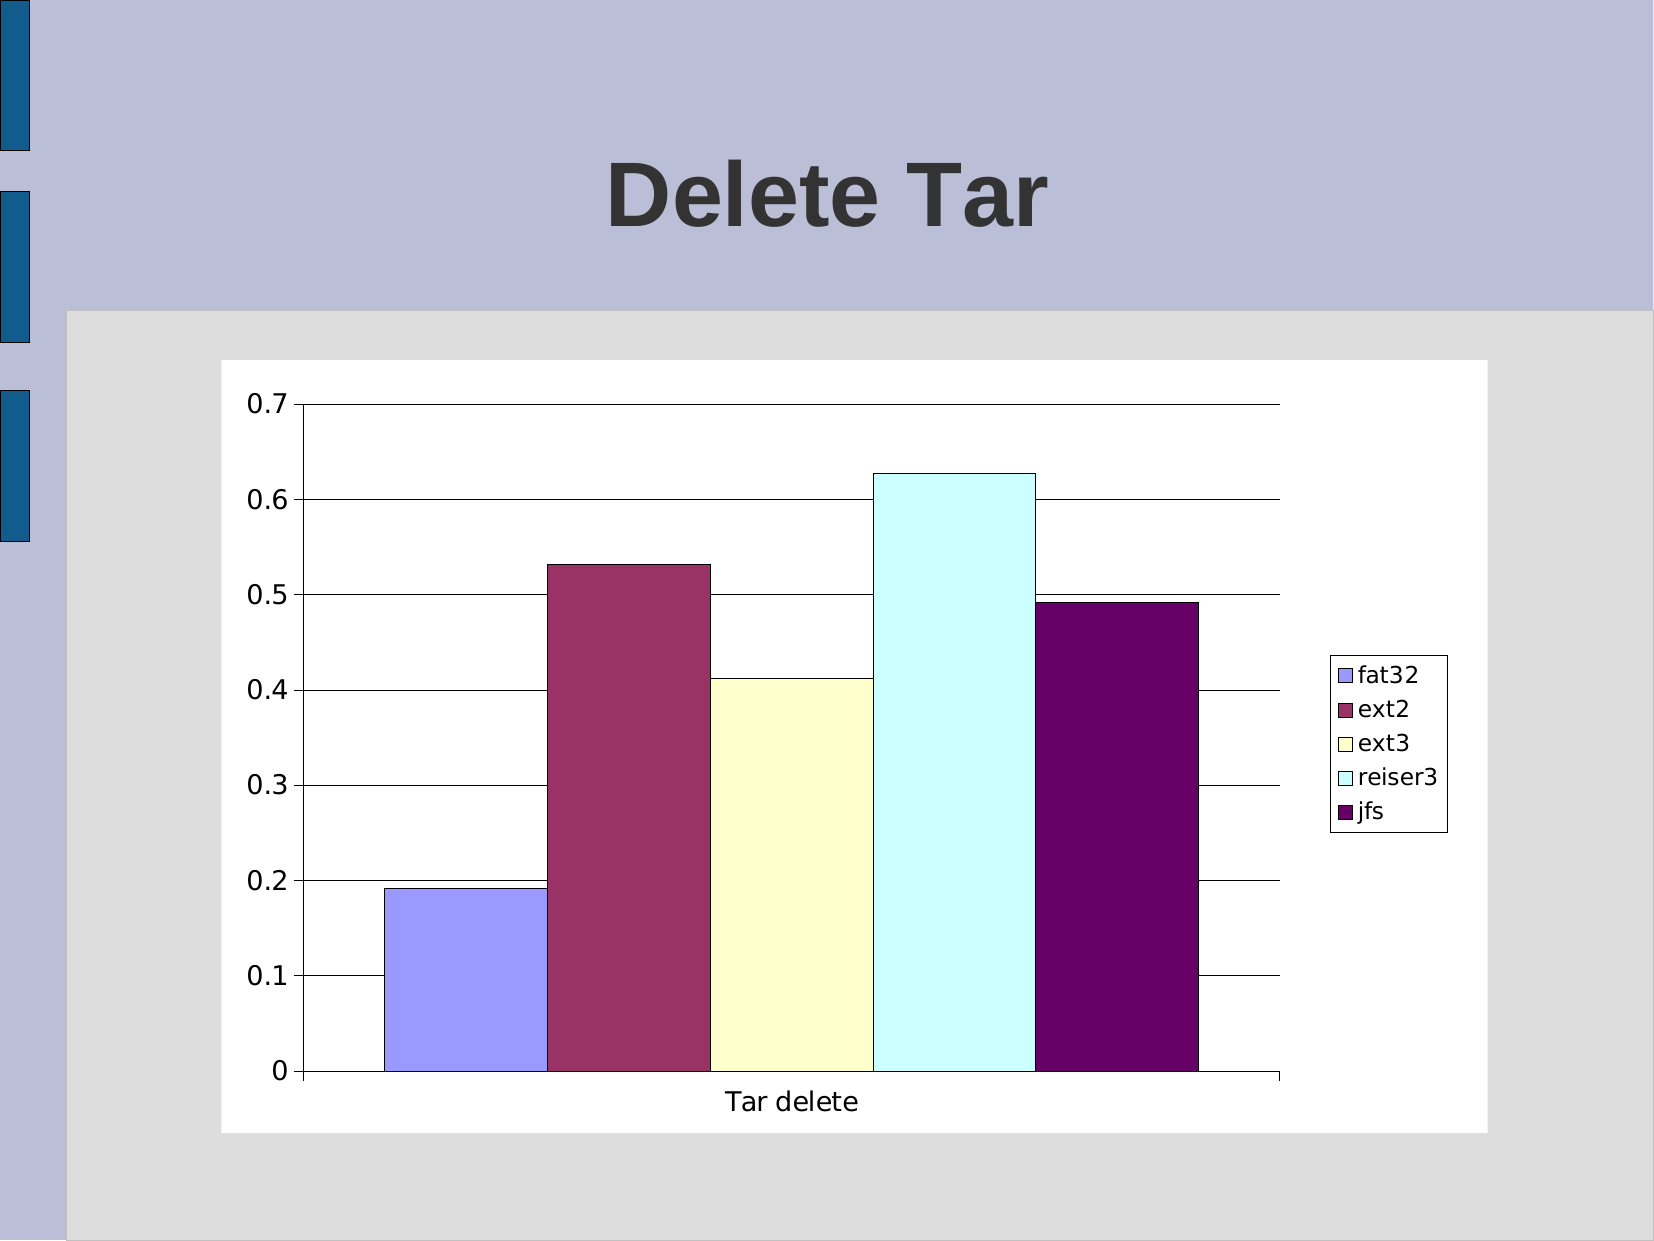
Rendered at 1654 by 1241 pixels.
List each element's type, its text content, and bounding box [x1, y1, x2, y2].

chart [221, 360, 1488, 1133]
title Delete Tar [121, 91, 1534, 299]
